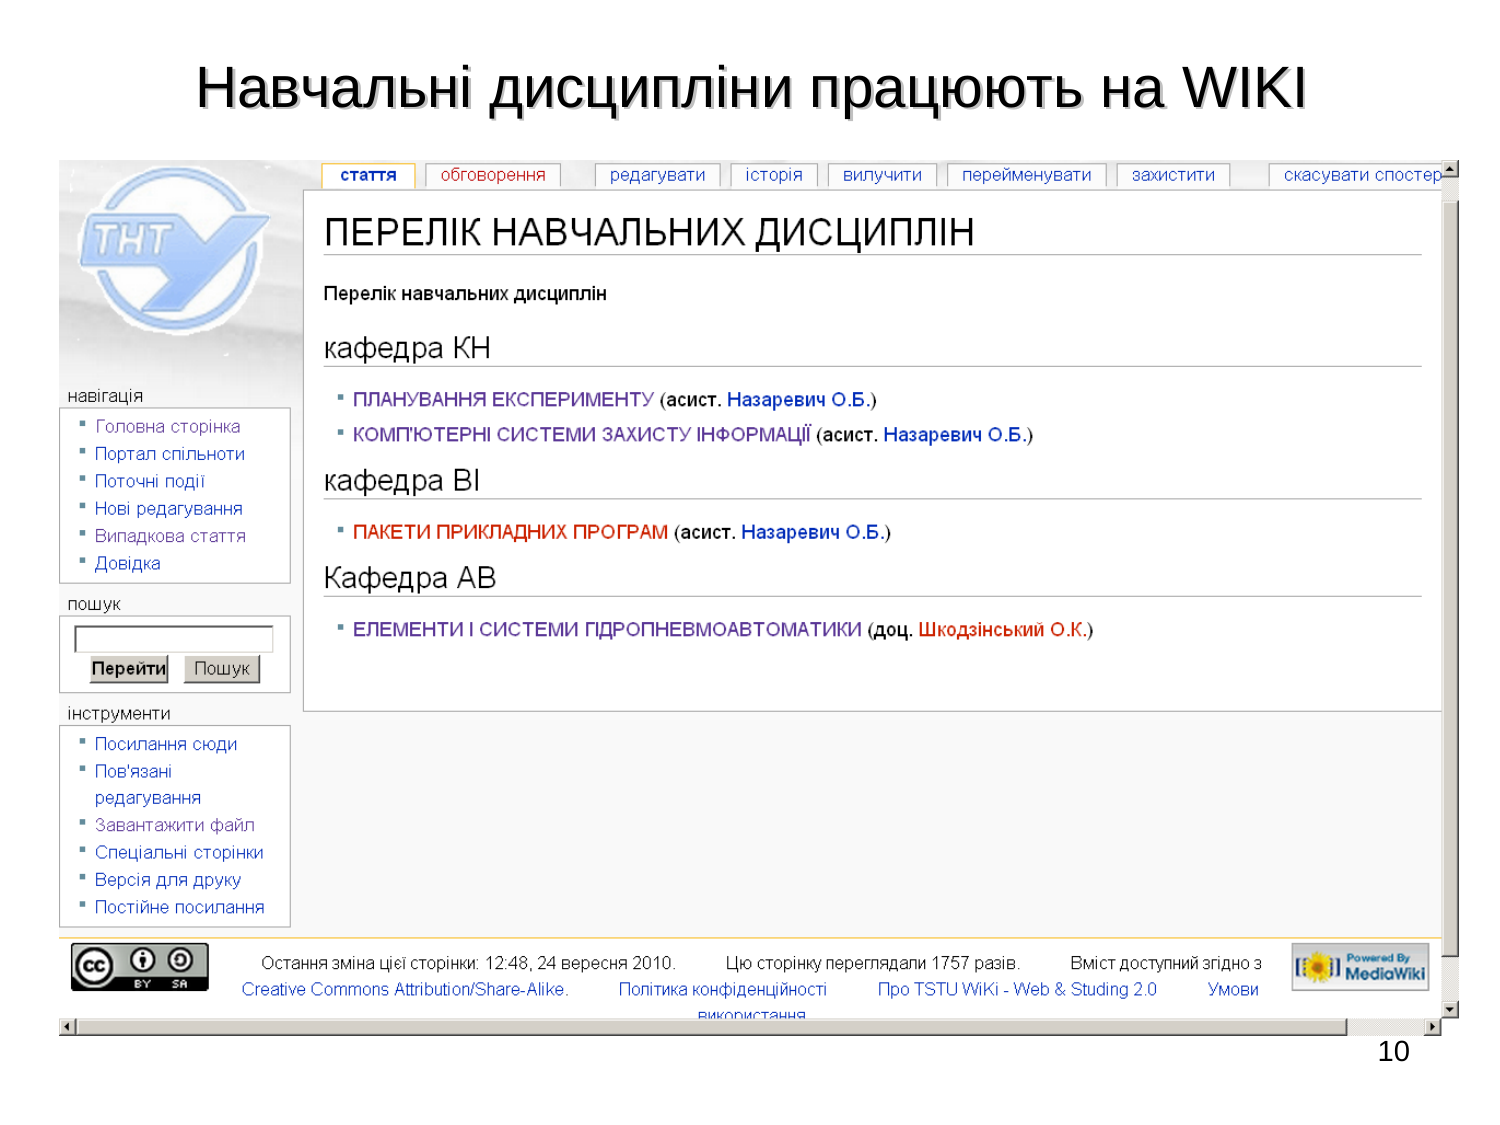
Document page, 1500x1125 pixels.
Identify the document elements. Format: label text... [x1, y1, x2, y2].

title Навчальні дисципліни працюють на WIKI [76, 41, 1427, 127]
picture [59, 160, 1459, 1036]
